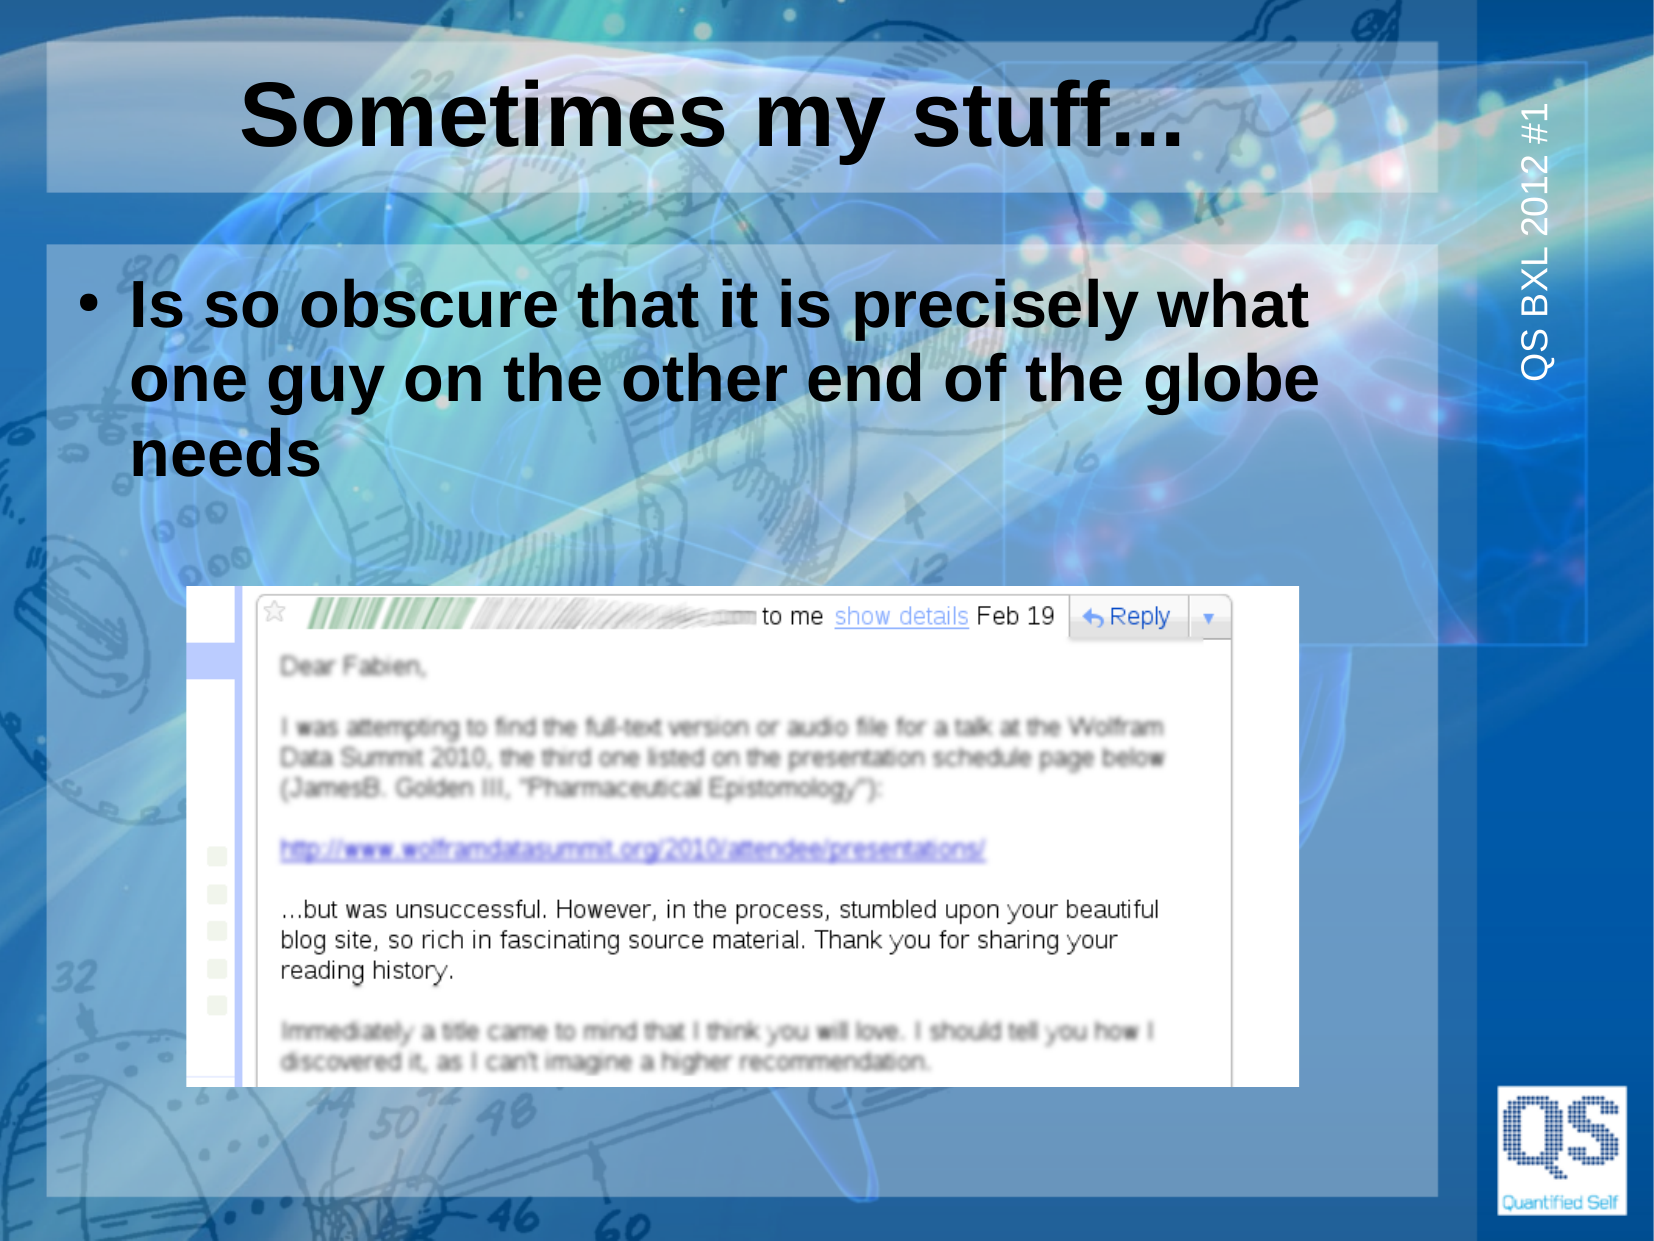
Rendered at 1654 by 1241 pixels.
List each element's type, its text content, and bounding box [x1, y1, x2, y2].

list Is so obscure that it is precisely what one guy on the other end of the globe needs [59, 266, 1430, 1086]
title Sometimes my stuff... [17, 18, 1436, 212]
picture [0, 0, 1654, 1241]
